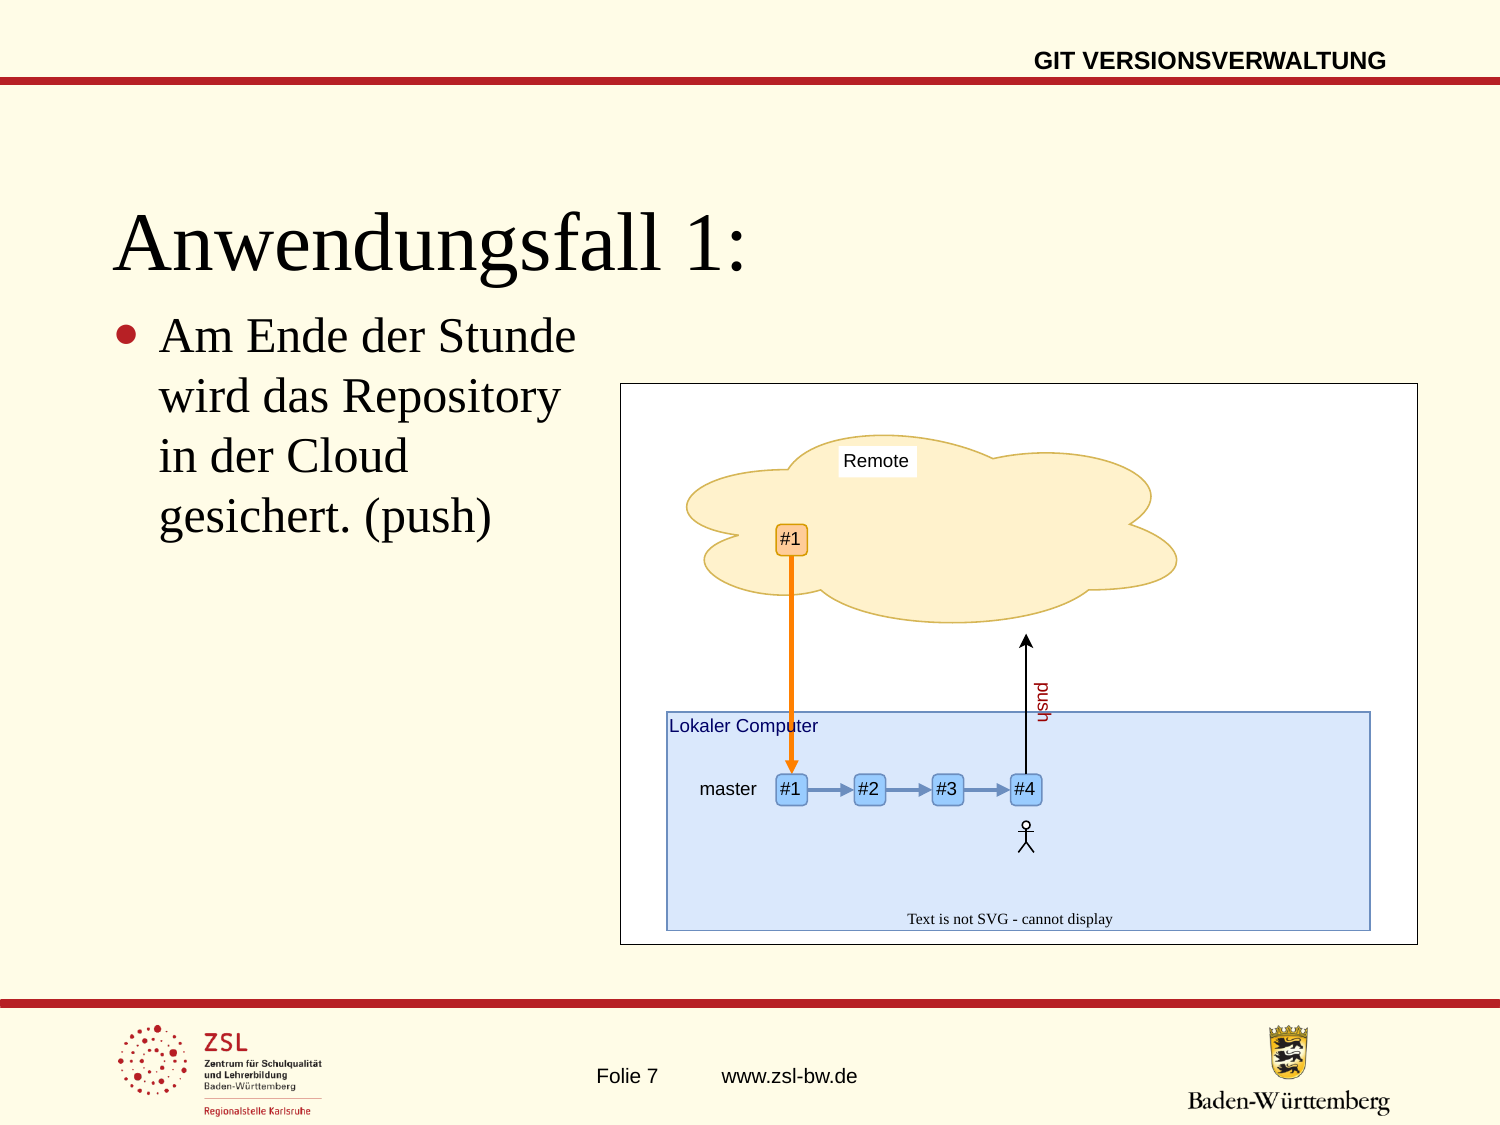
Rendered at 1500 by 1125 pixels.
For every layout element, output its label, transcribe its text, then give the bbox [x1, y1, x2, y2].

picture [0, 999, 1500, 1125]
picture [1187, 1023, 1390, 1116]
picture [649, 413, 1372, 933]
title Anwendungsfall 1: [112, 87, 1388, 288]
slide_number Folie <Foliennummer> www.zsl-bw.de [596, 1062, 894, 1088]
footer GIT VERSIONSVERWALTUNG [395, 44, 1388, 75]
text_box [620, 383, 1418, 945]
list Am Ende der Stunde wird das Repository in der Cloud gesichert. (push) [112, 302, 591, 977]
